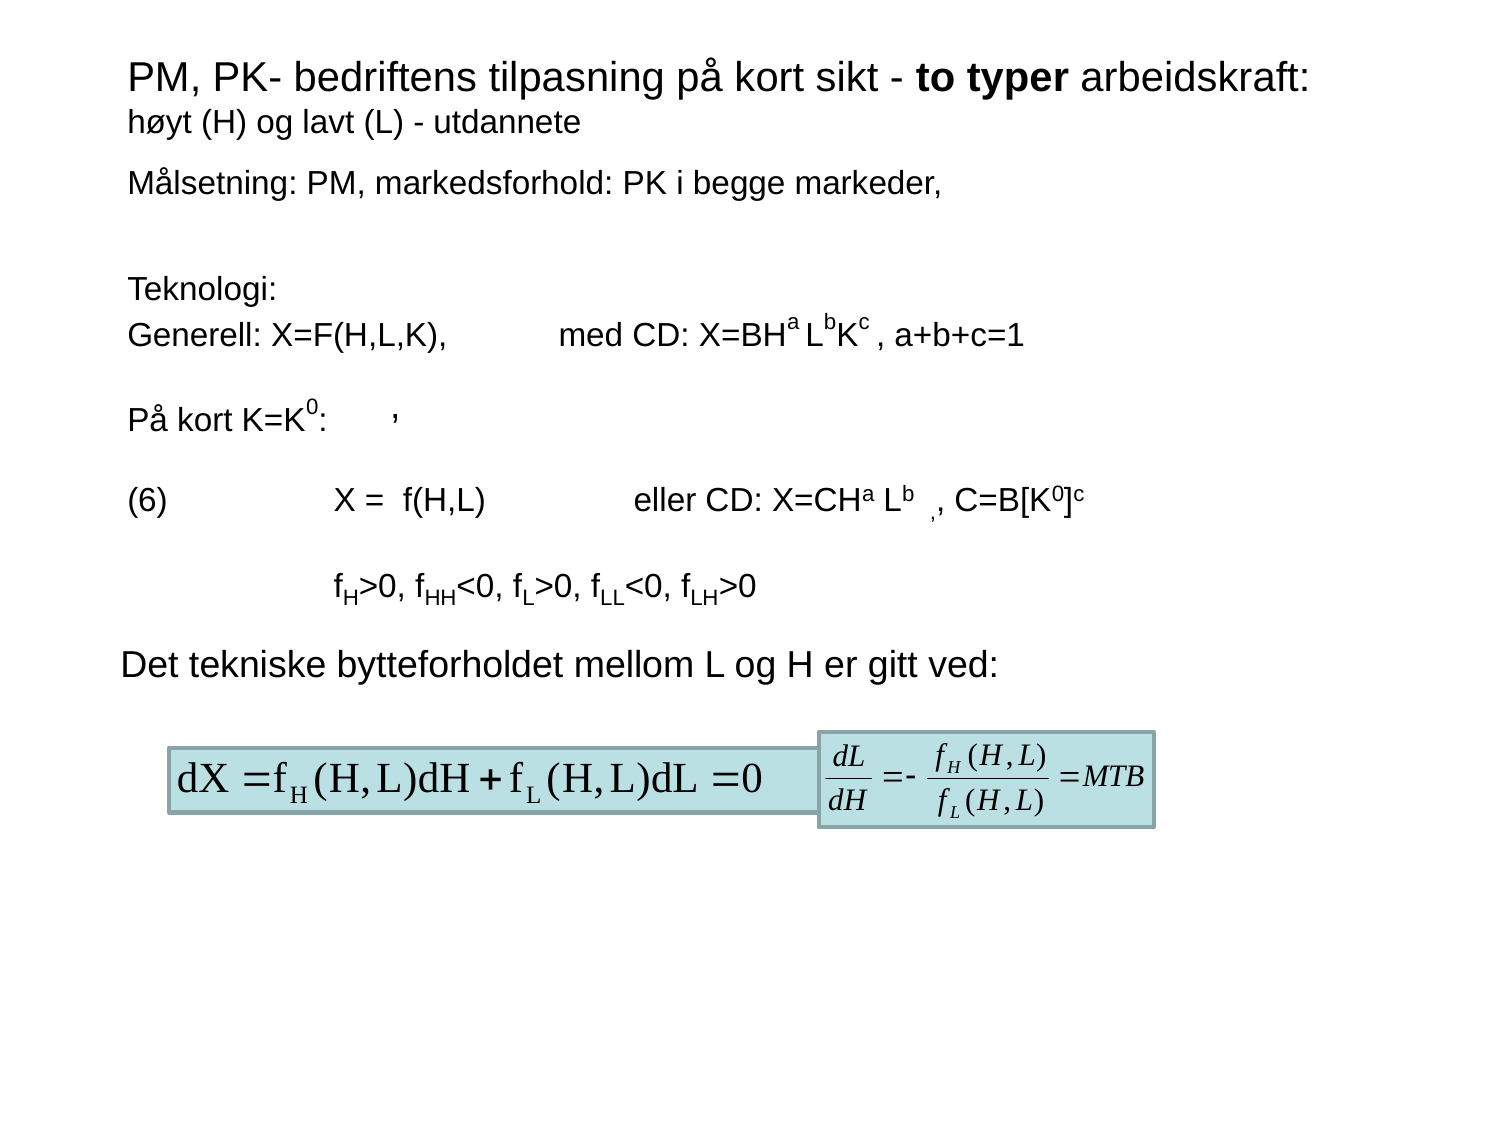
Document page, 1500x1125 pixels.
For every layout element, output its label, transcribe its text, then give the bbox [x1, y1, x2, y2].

text_box PM, PK- bedriftens tilpasning på kort sikt - to typer arbeidskraft: høyt (H) og lavt (L) - utdannete Målsetning: PM, markedsforhold: PK i begge markeder, [112, 42, 1377, 344]
chart [820, 734, 1152, 826]
text_box Teknologi: Generell: X=F(H,L,K), med CD: X=BHa LbKc , a+b+c=1 På kort K=K0: (6) X = f(H,L) eller CD: X=CHa Lb ,, C=B[K0]c fH>0, fHH<0, fL>0, fLL<0, fLH>0 [112, 220, 1400, 703]
text_box Det tekniske bytteforholdet mellom L og H er gitt ved: [105, 632, 1219, 694]
text_box , [375, 373, 1125, 433]
chart [171, 749, 817, 811]
